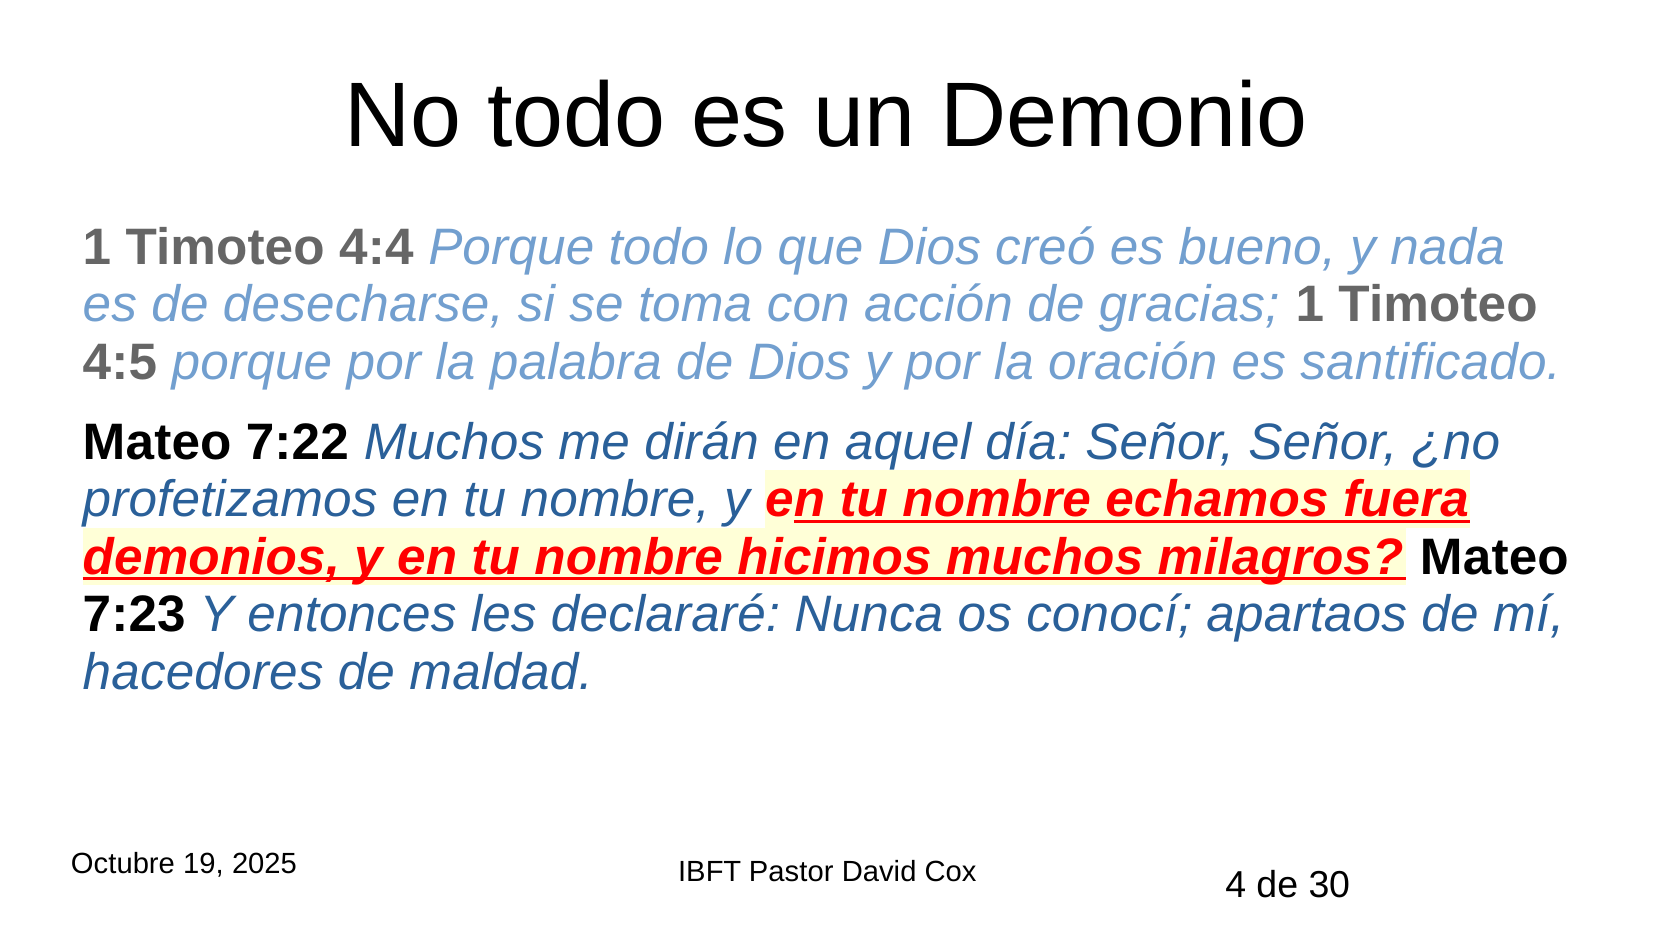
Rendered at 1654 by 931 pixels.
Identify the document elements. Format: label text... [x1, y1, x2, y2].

text_box Octubre 19, 2025 [56, 806, 451, 922]
text_box IBFT Pastor David Cox [565, 847, 1090, 912]
text_box <number> de 30 [1210, 856, 1418, 931]
title No todo es un Demonio [82, 37, 1571, 193]
list 1 Timoteo 4:4 Porque todo lo que Dios creó es bueno, y nada es de desecharse, si se toma con acción de gracias; 1 Timoteo 4:5 porque por la palabra de Dios y por la oración es santificado. Mateo 7:22 Muchos me dirán en aquel día: Señor, Señor, ¿no profetizamos en tu nombre, y en tu nombre echamos fuera demonios, y en tu nombre hicimos muchos milagros? Mateo 7:23 Y entonces les declararé: Nunca os conocí; apartaos de mí, hacedores de maldad. [82, 217, 1571, 827]
